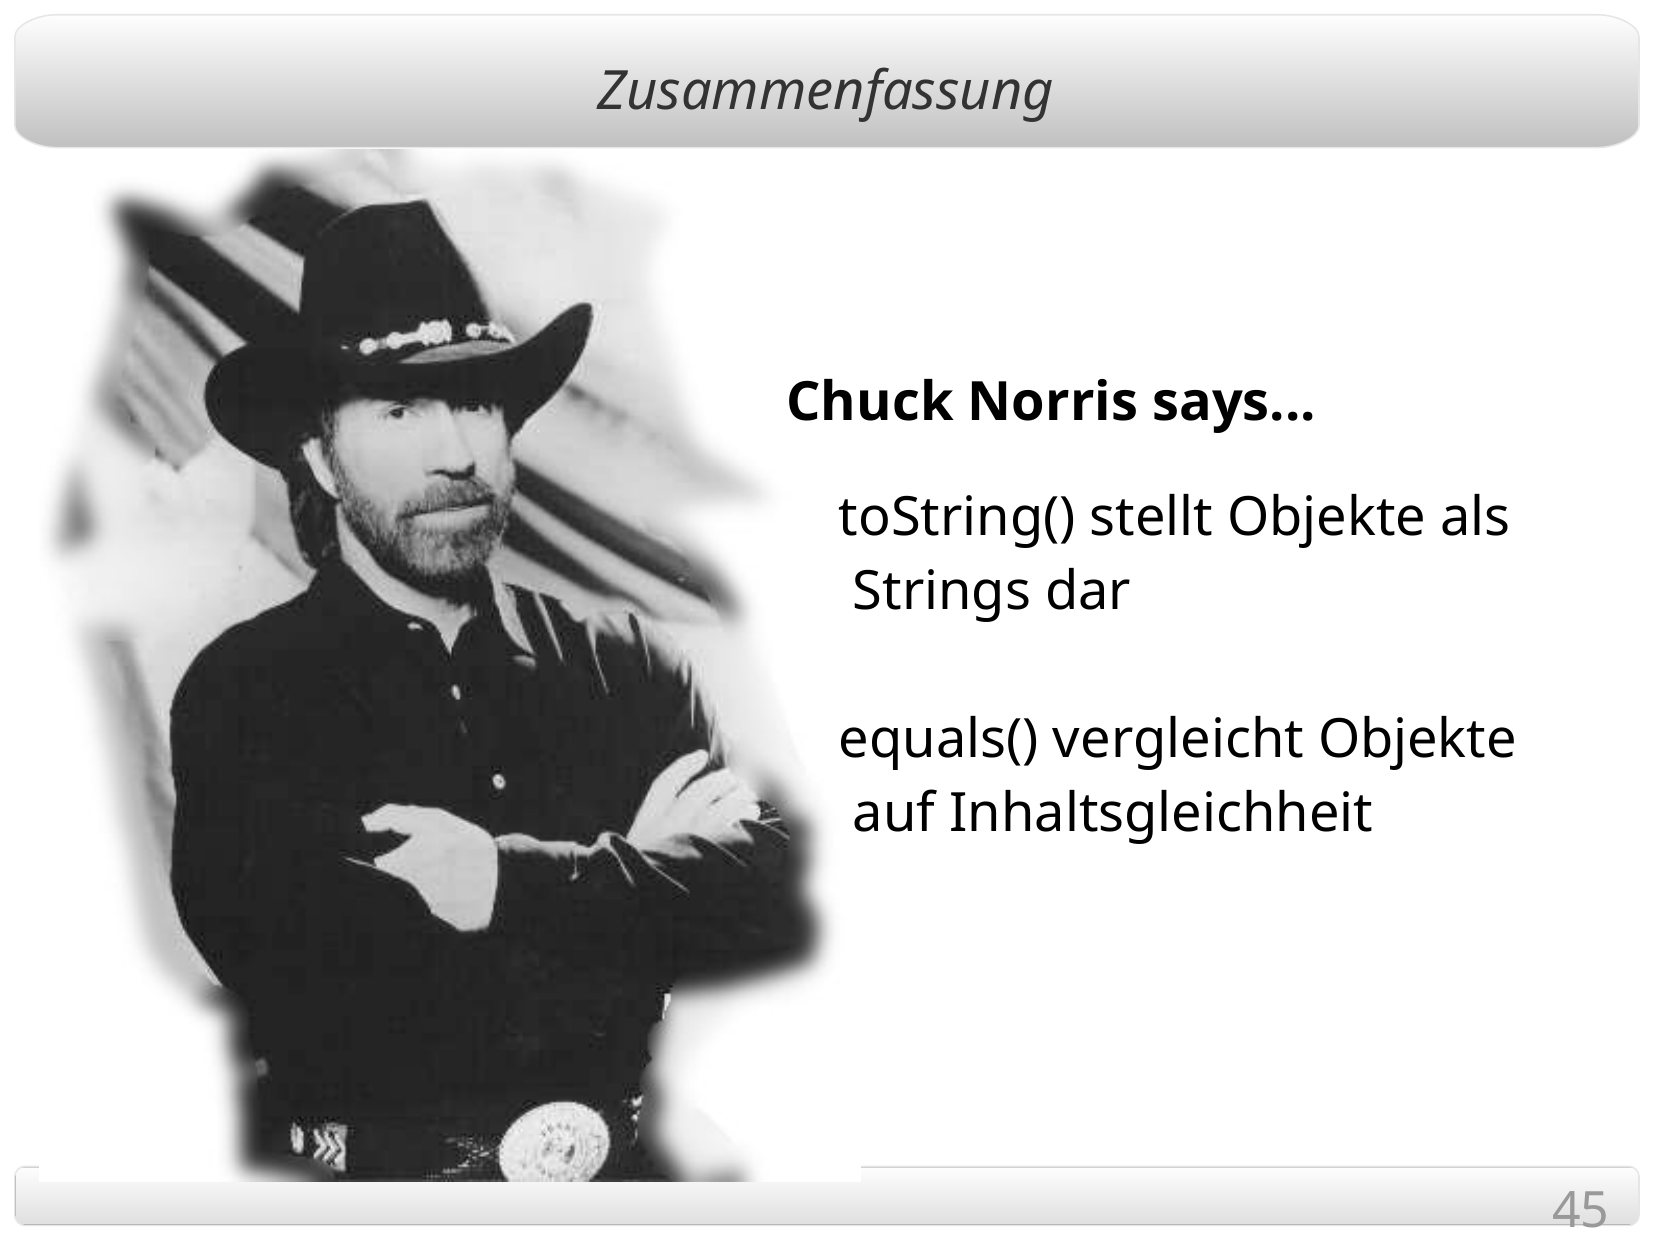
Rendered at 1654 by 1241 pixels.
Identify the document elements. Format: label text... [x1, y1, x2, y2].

picture [39, 149, 861, 1182]
title Zusammenfassung [29, 29, 1624, 147]
text_box Chuck Norris says... [786, 362, 1392, 429]
text_box toString() stellt Objekte als Strings dar equals() vergleicht Objekte auf Inhaltsgleichheit [825, 403, 1613, 1241]
